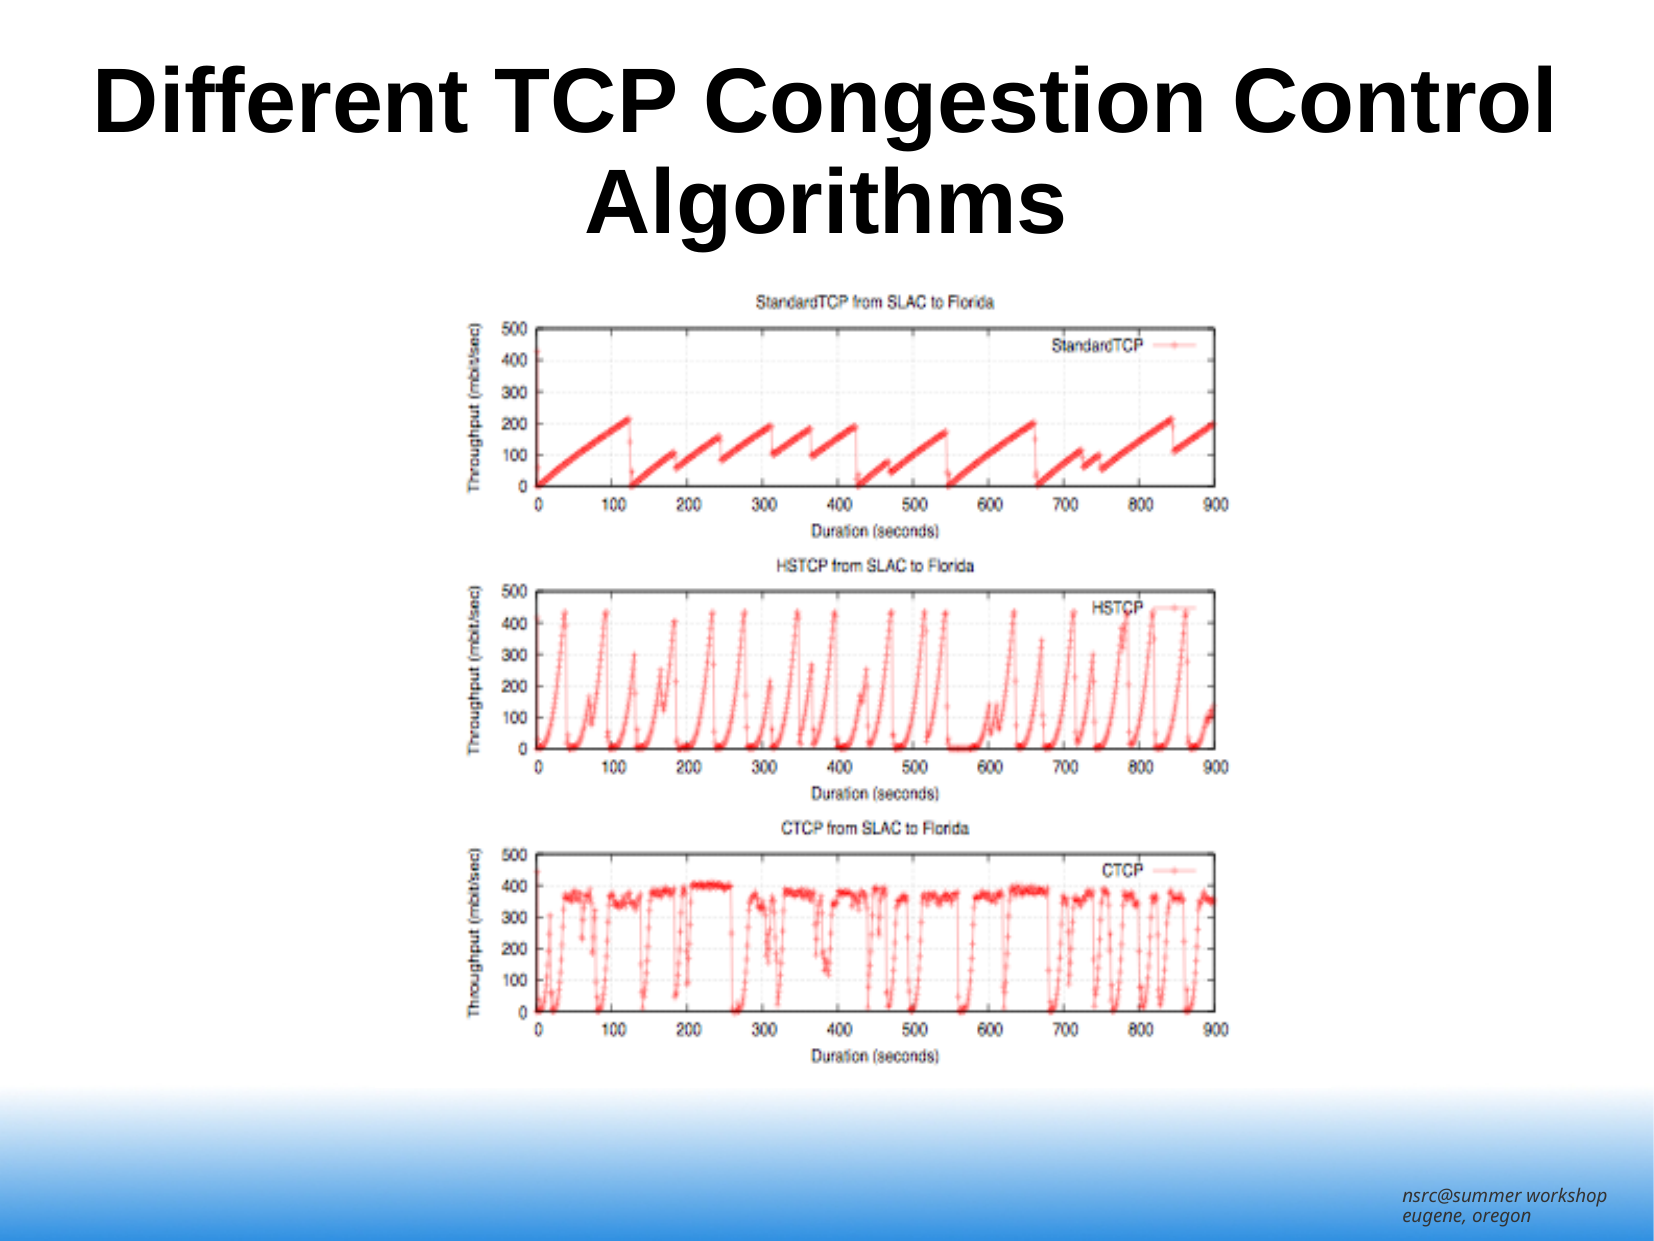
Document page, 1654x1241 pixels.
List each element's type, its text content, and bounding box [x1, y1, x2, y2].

picture [0, 286, 1654, 1241]
title Different TCP Congestion Control Algorithms [82, 51, 1571, 255]
